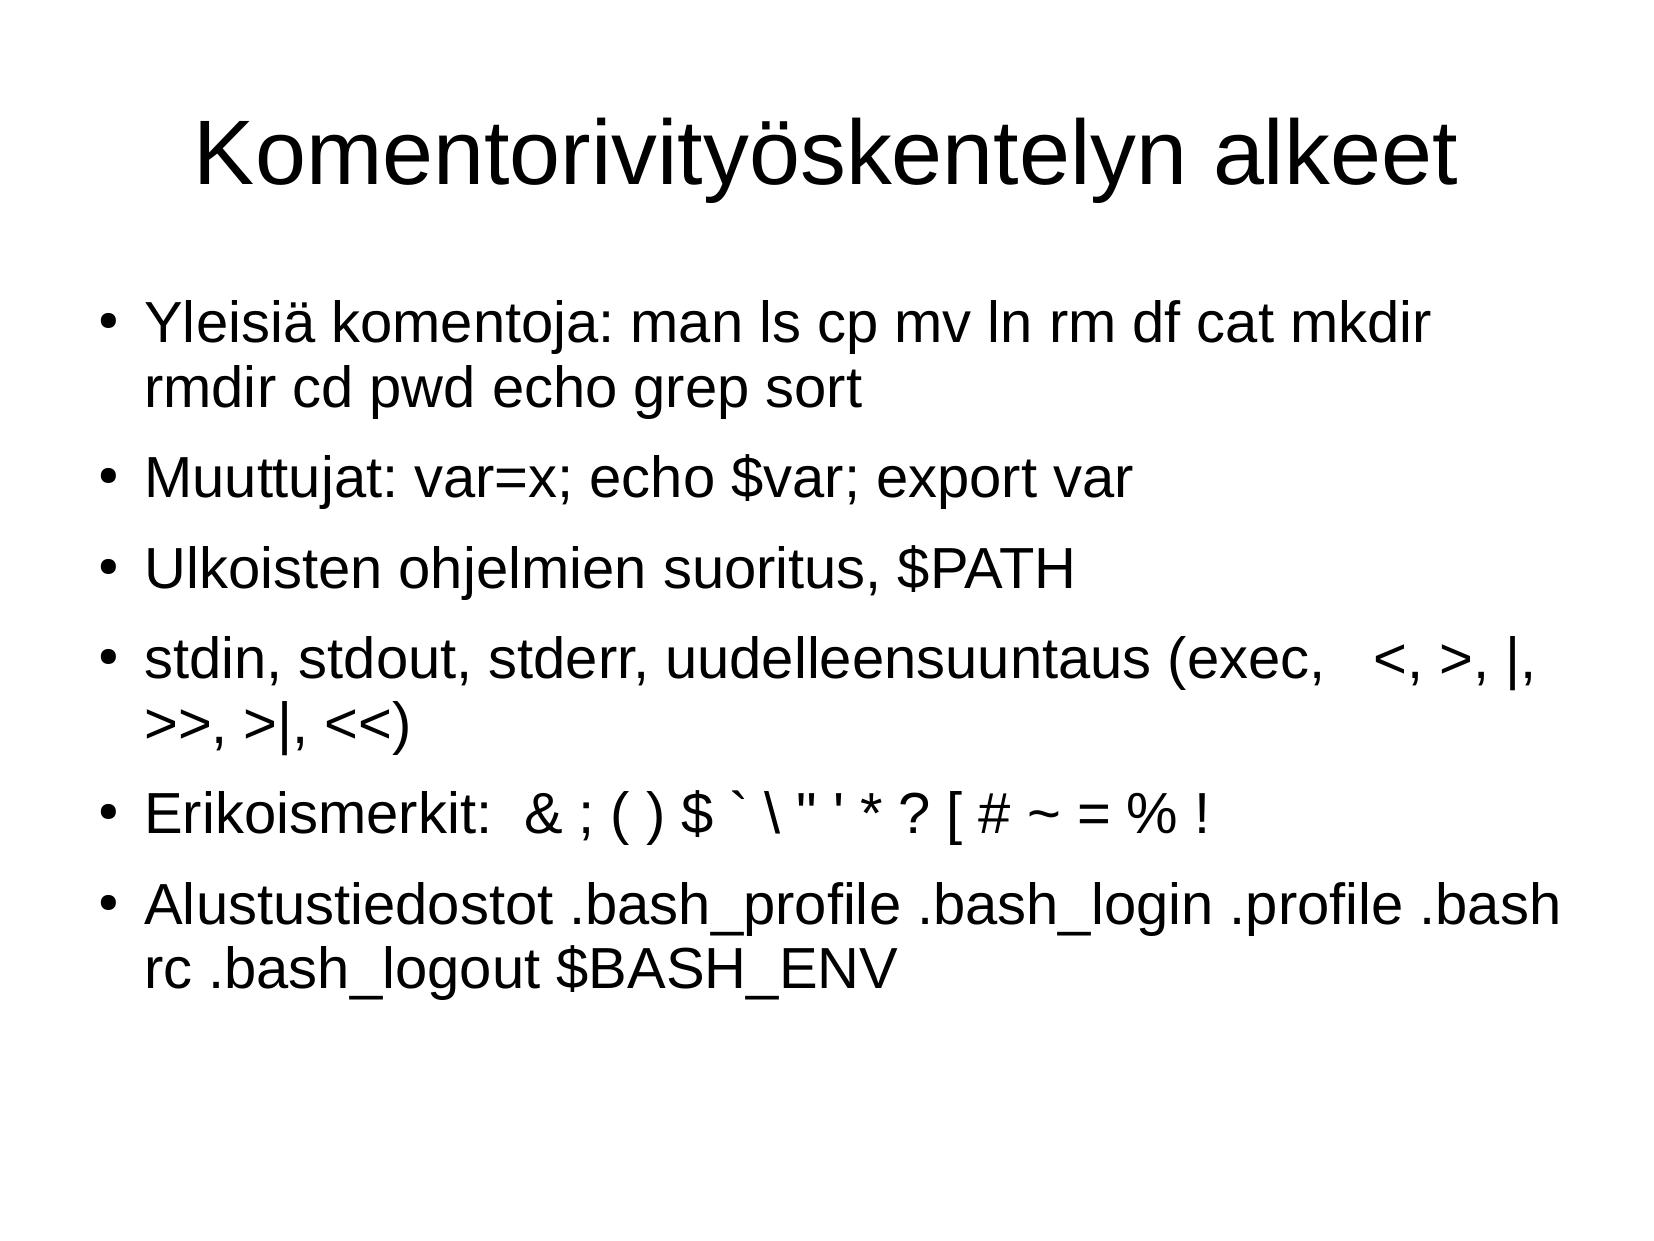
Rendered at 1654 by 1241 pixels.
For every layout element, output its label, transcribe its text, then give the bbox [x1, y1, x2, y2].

list Yleisiä komentoja: man ls cp mv ln rm df cat mkdir rmdir cd pwd echo grep sort Muuttujat: var=x; echo $var; export var Ulkoisten ohjelmien suoritus, $PATH stdin, stdout, stderr, uudelleensuuntaus (exec, <, >, |, >>, >|, <<) Erikoismerkit: & ; ( ) $ ` \ " ' * ? [ # ~ = % ! Alustustiedostot .bash_profile .bash_login .profile .bashrc .bash_logout $BASH_ENV [82, 290, 1571, 1010]
title Komentorivityöskentelyn alkeet [82, 49, 1571, 257]
